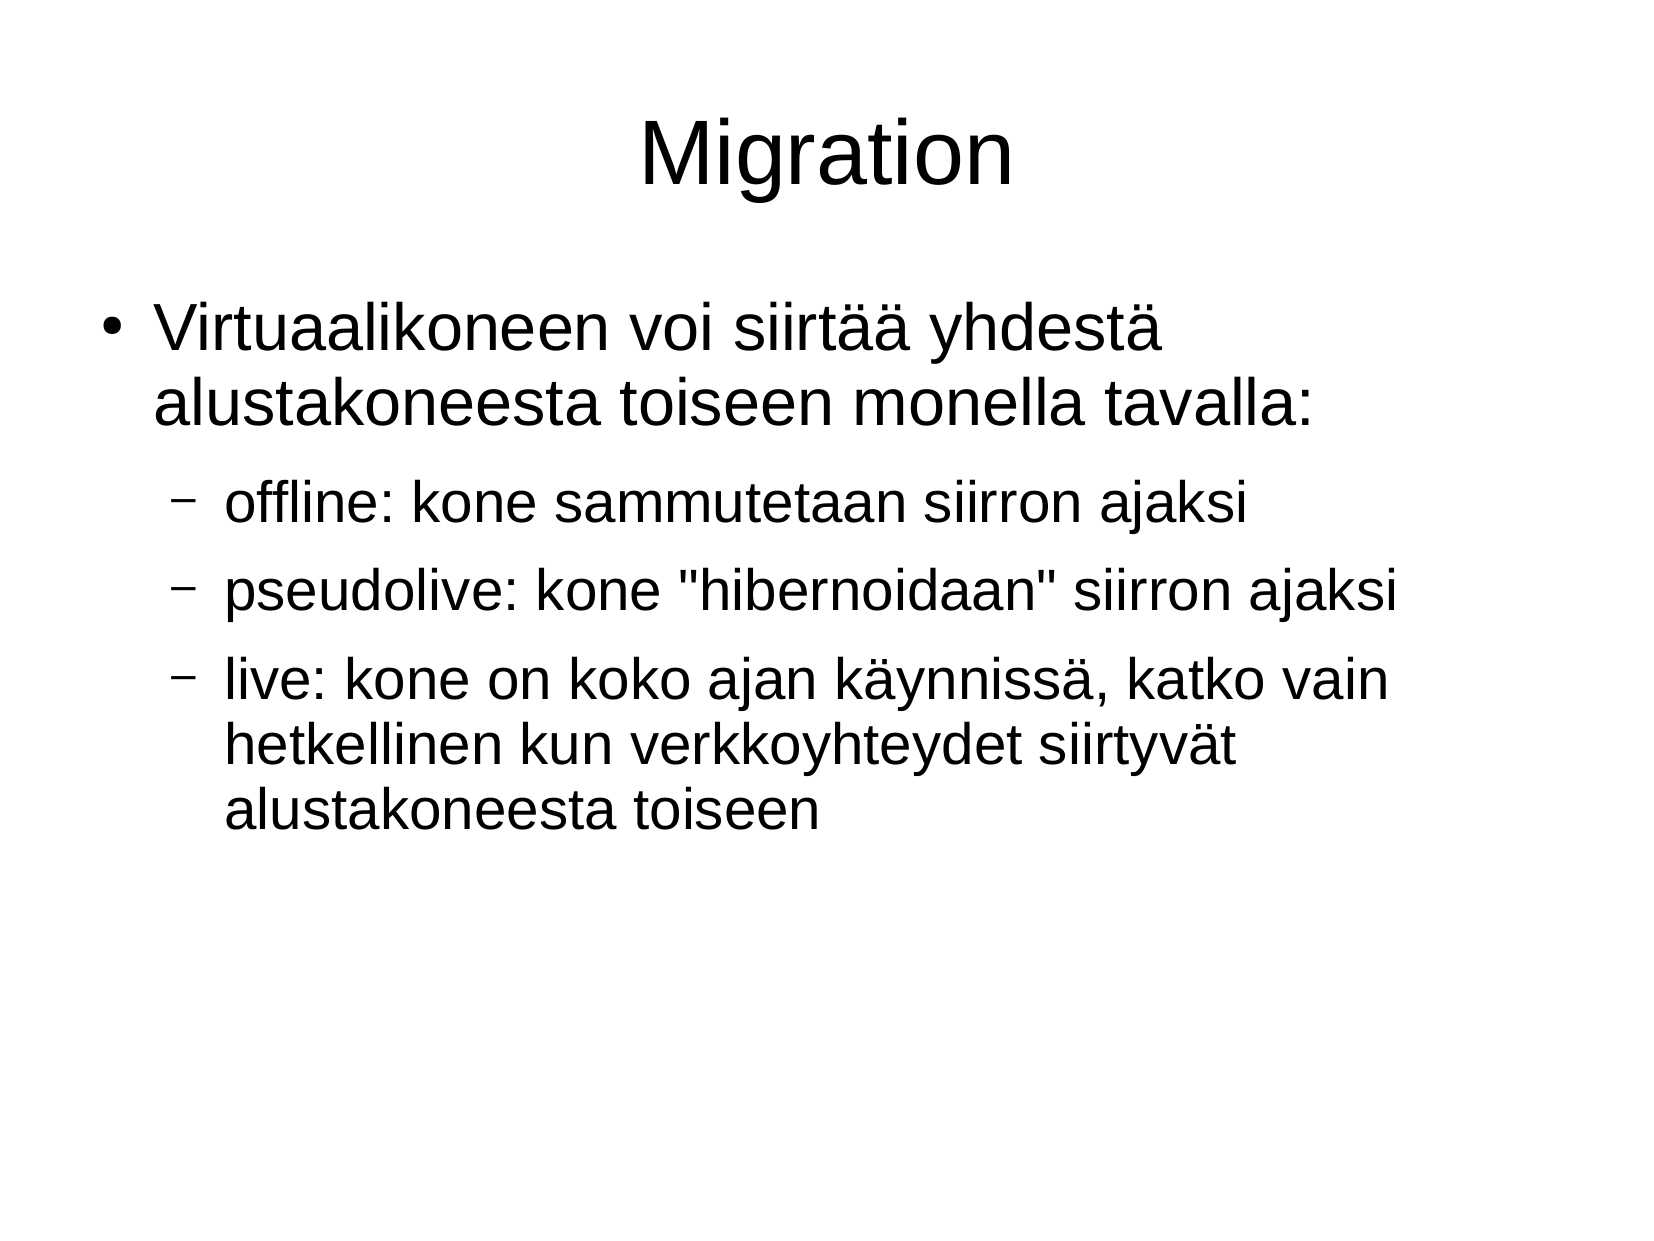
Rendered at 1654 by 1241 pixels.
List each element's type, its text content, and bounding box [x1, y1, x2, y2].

title Migration [82, 49, 1571, 257]
list Virtuaalikoneen voi siirtää yhdestä alustakoneesta toiseen monella tavalla: offline: kone sammutetaan siirron ajaksi pseudolive: kone "hibernoidaan" siirron ajaksi live: kone on koko ajan käynnissä, katko vain hetkellinen kun verkkoyhteydet siirtyvät alustakoneesta toiseen [82, 290, 1571, 1010]
